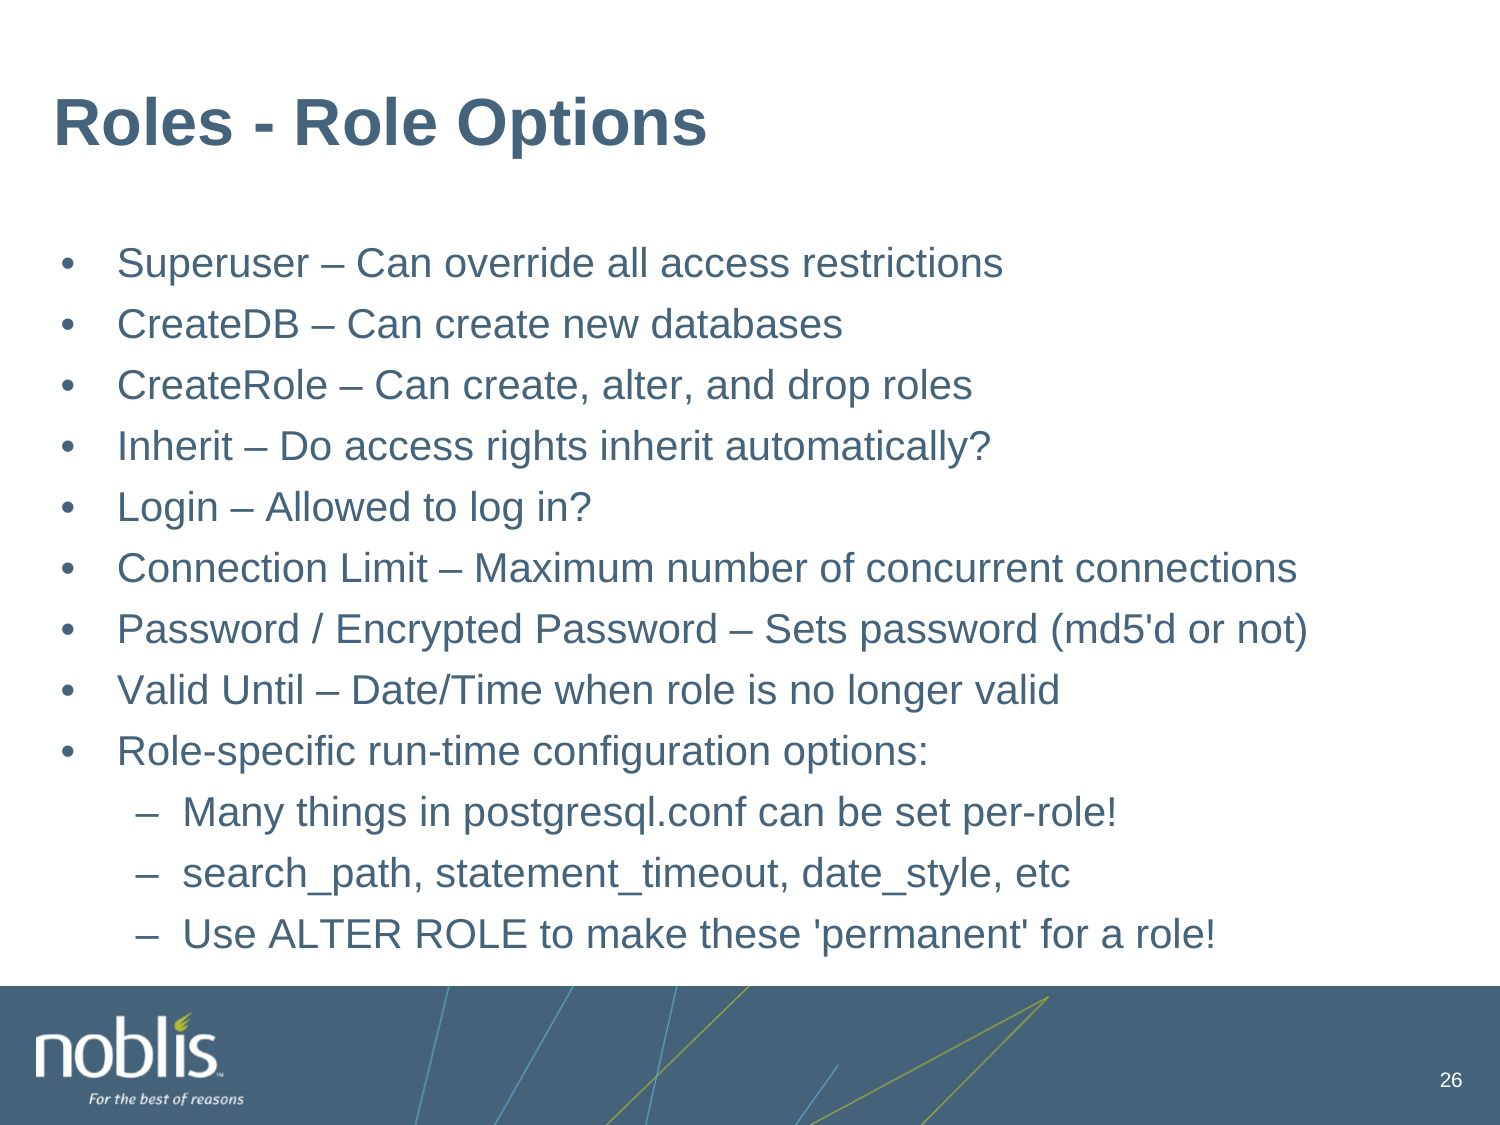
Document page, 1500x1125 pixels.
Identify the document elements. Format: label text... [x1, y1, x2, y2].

list Superuser – Can override all access restrictions CreateDB – Can create new databases CreateRole – Can create, alter, and drop roles Inherit – Do access rights inherit automatically? Login – Allowed to log in? Connection Limit – Maximum number of concurrent connections Password / Encrypted Password – Sets password (md5'd or not) Valid Until – Date/Time when role is no longer valid Role-specific run-time configuration options: Many things in postgresql.conf can be set per-role! search_path, statement_timeout, date_style, etc Use ALTER ROLE to make these 'permanent' for a role! [60, 239, 1437, 968]
title Roles - Role Options [53, 38, 1438, 211]
picture [0, 986, 1500, 1125]
